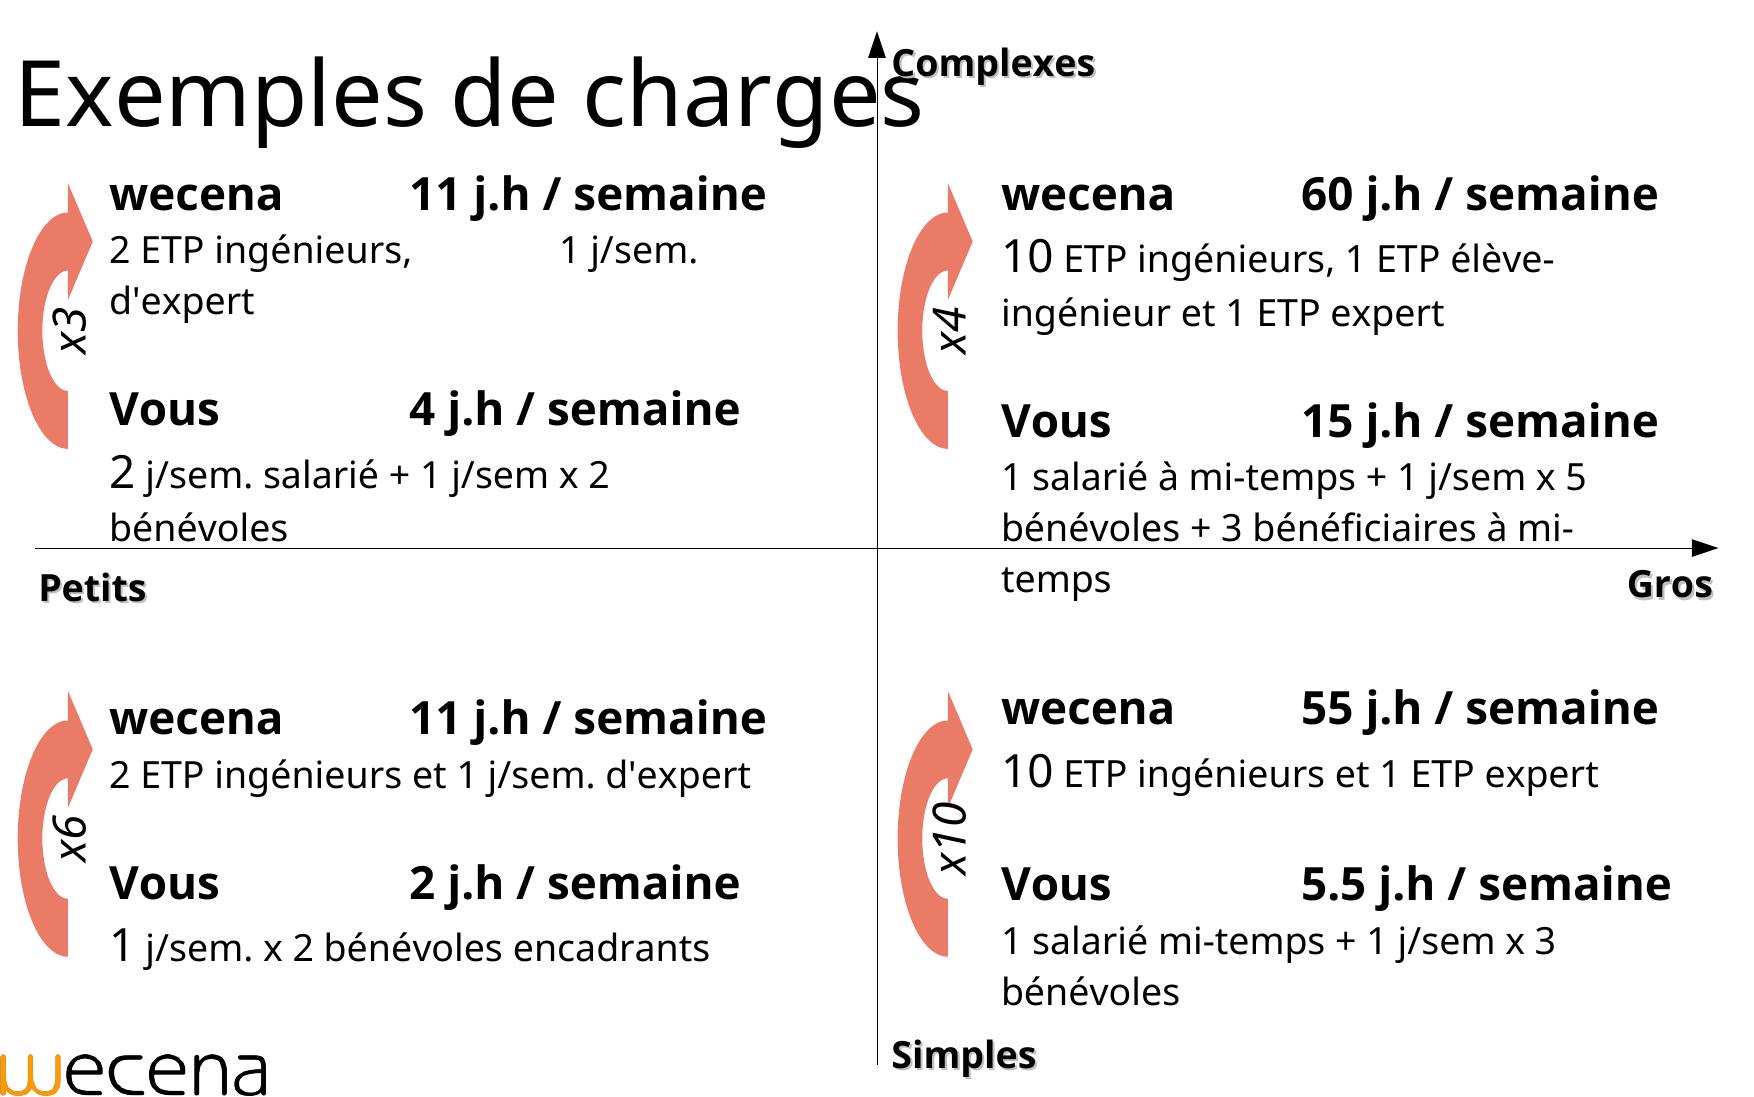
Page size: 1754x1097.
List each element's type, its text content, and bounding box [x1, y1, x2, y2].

text_box x4 [897, 183, 973, 449]
text_box Petits [23, 554, 152, 615]
text_box x6 [17, 690, 93, 957]
text_box wecena 60 j.h / semaine 10 ETP ingénieurs, 1 ETP élève-ingénieur et 1 ETP expert Vous 15 j.h / semaine 1 salarié à mi-temps + 1 j/sem x 5 bénévoles + 3 bénéficiaires à mi-temps [986, 153, 1689, 512]
text_box wecena 11 j.h / semaine 2 ETP ingénieurs et 1 j/sem. d'expert Vous 2 j.h / semaine 1 j/sem. x 2 bénévoles encadrants [94, 678, 798, 947]
text_box wecena 11 j.h / semaine 2 ETP ingénieurs, 1 j/sem. d'expert Vous 4 j.h / semaine 2 j/sem. salarié + 1 j/sem x 2 bénévoles [94, 153, 798, 423]
text_box Gros [1612, 550, 1724, 611]
picture [0, 1054, 266, 1097]
text_box x10 [897, 690, 973, 957]
text_box wecena 55 j.h / semaine 10 ETP ingénieurs et 1 ETP expert Vous 5.5 j.h / semaine 1 salarié mi-temps + 1 j/sem x 3 bénévoles [986, 668, 1689, 982]
title Exemples de charges [0, 0, 1579, 183]
text_box Simples [876, 1020, 1042, 1081]
text_box x3 [17, 183, 93, 449]
text_box Complexes [876, 28, 1099, 89]
